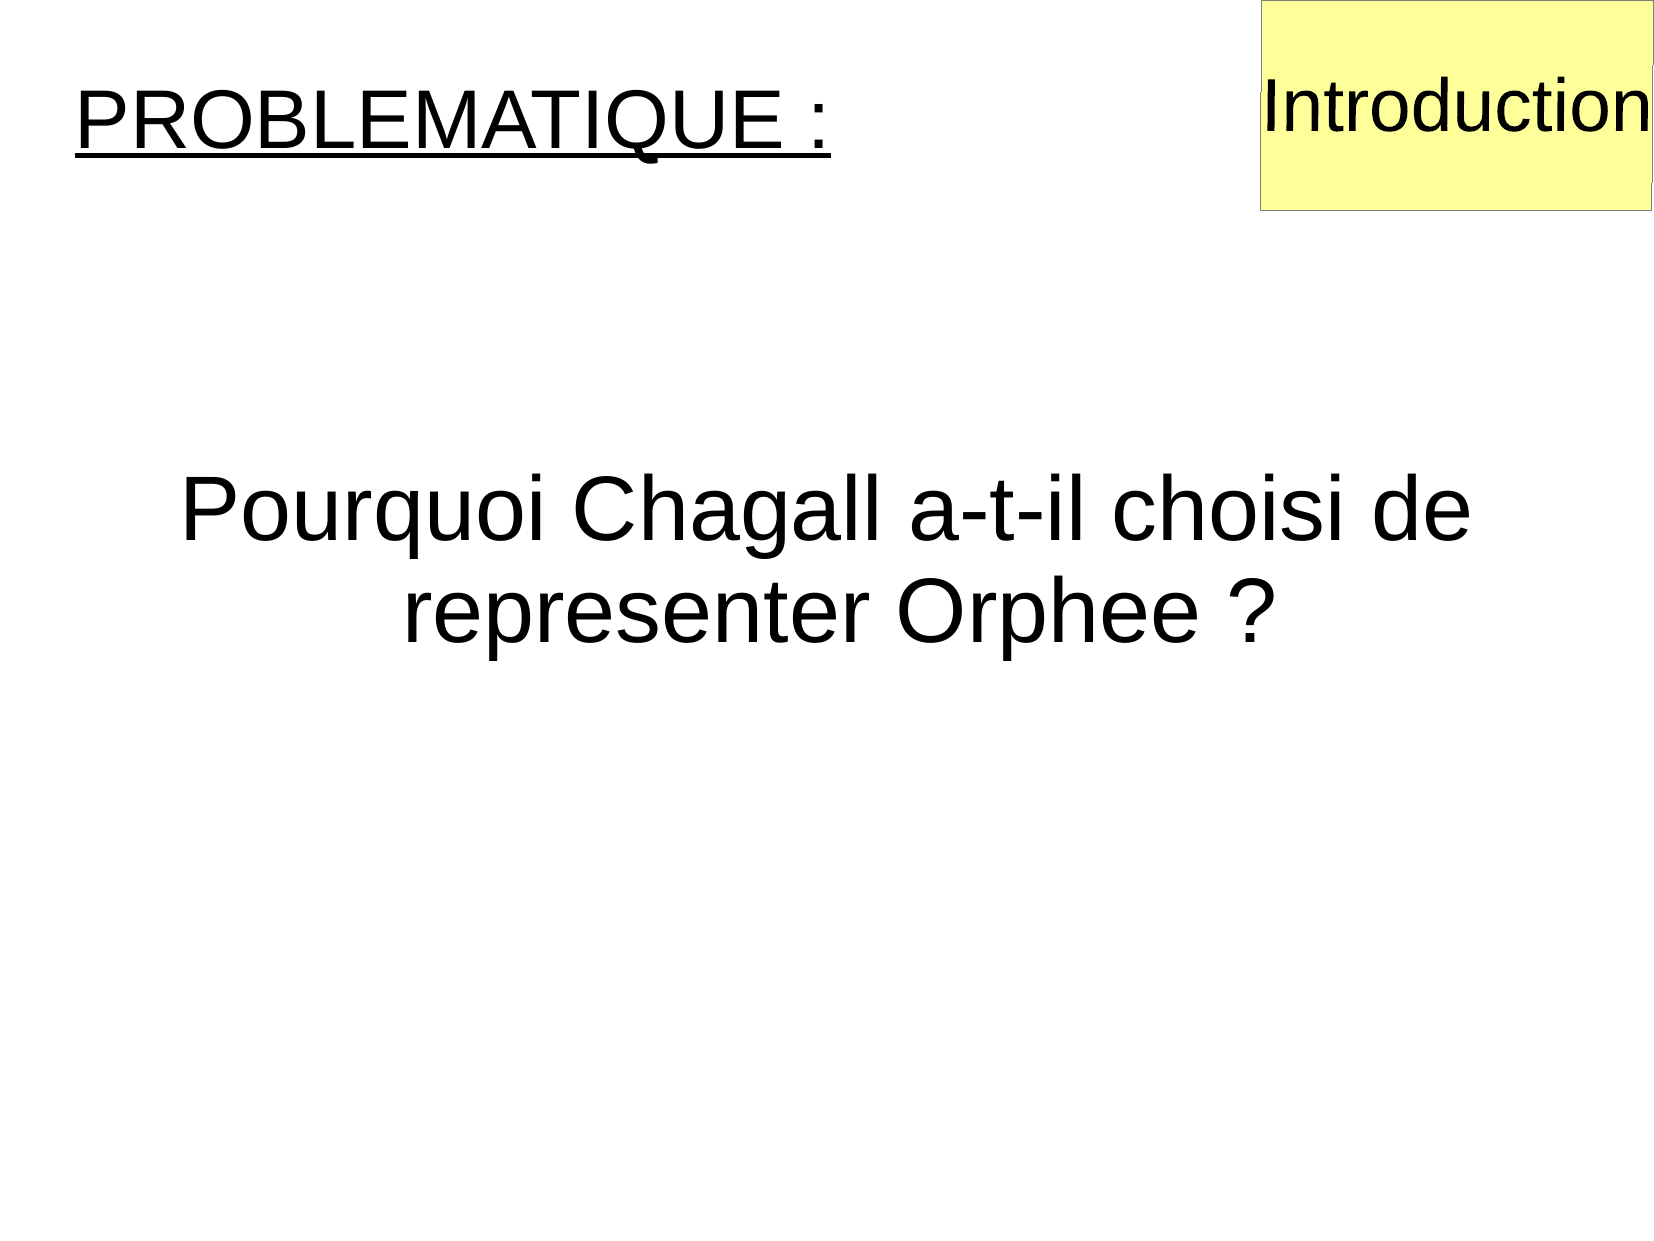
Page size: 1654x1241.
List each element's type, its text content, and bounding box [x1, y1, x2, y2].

text_box Introduction [1260, 0, 1654, 211]
text_box PROBLEMATIQUE : [60, 66, 847, 175]
text_box Pourquoi Chagall a-t-il choisi de representer Orphee ? [165, 450, 1517, 751]
